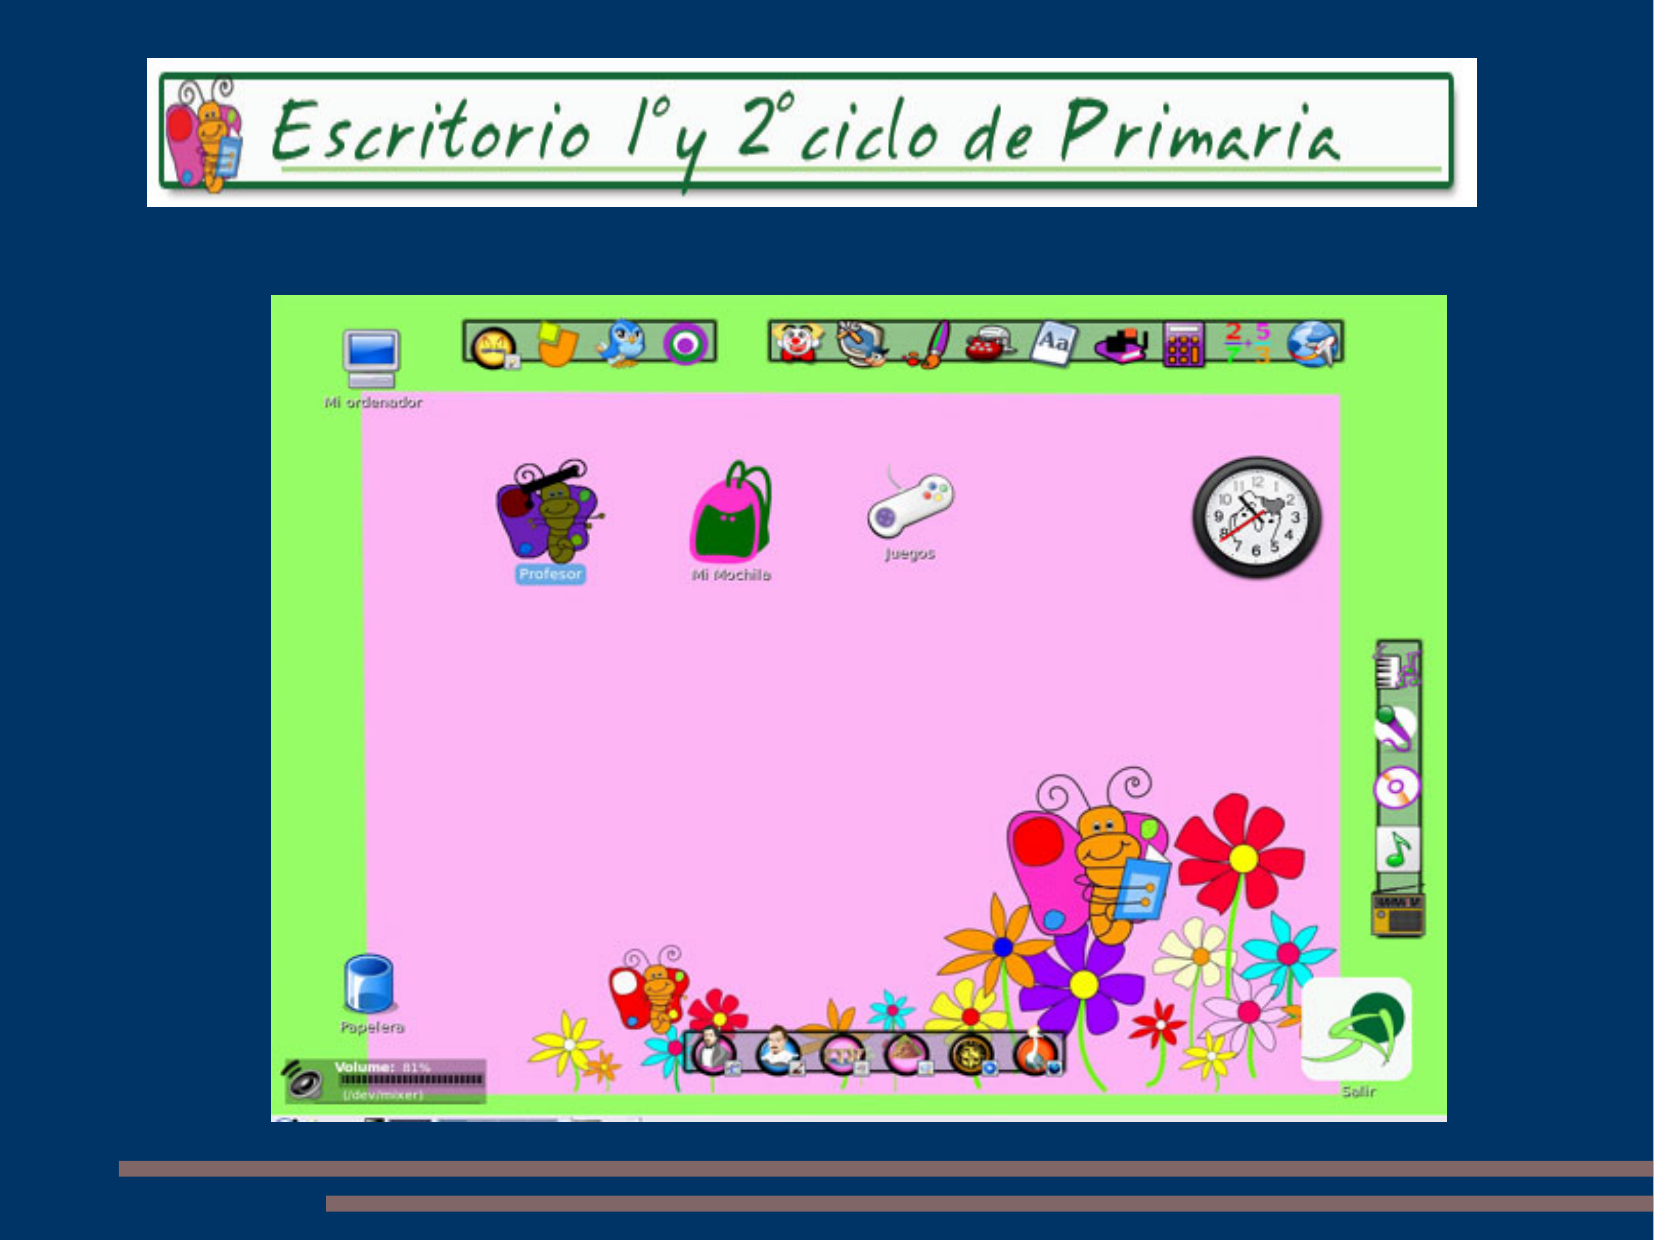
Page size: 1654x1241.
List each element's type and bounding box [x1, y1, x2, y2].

picture [271, 295, 1447, 1123]
picture [147, 58, 1477, 207]
